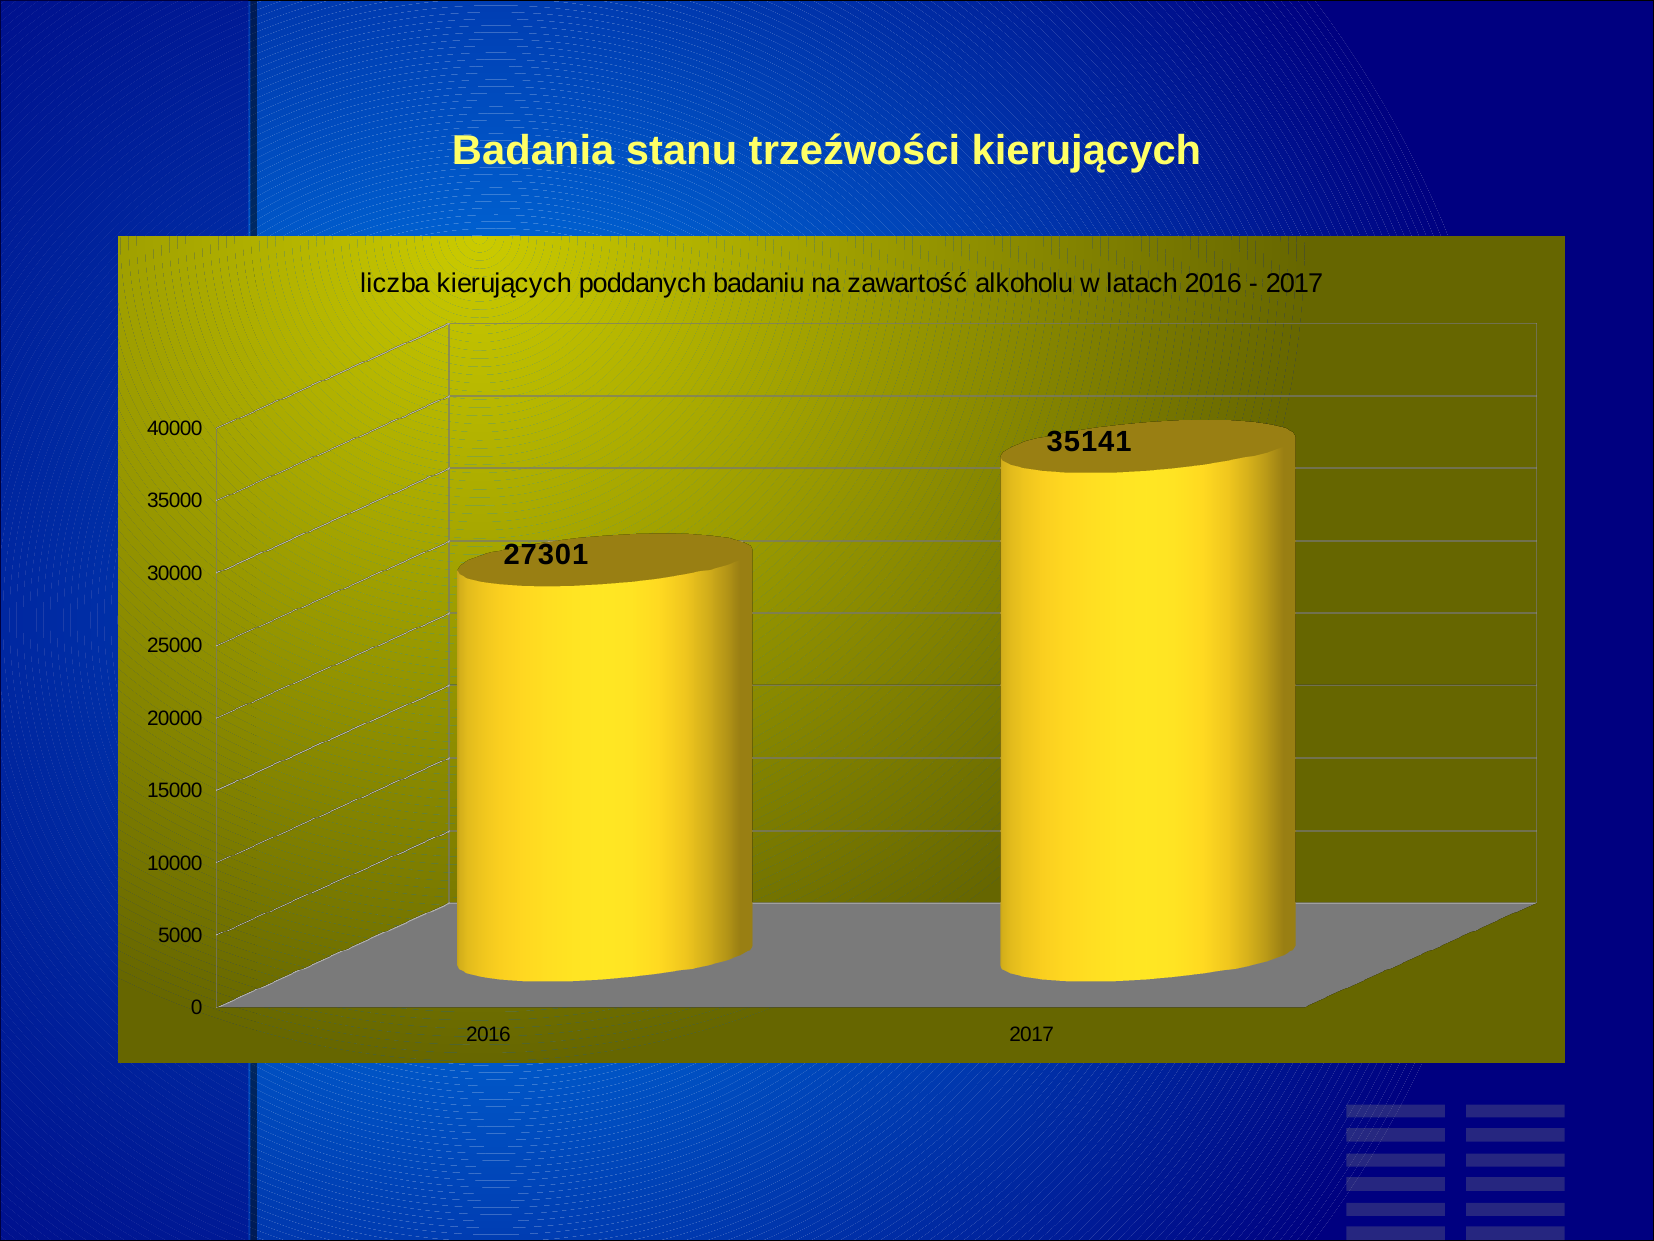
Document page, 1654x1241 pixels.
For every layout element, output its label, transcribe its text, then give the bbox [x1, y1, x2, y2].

chart [118, 236, 1565, 1063]
title Badania stanu trzeźwości kierujących [82, 47, 1571, 253]
